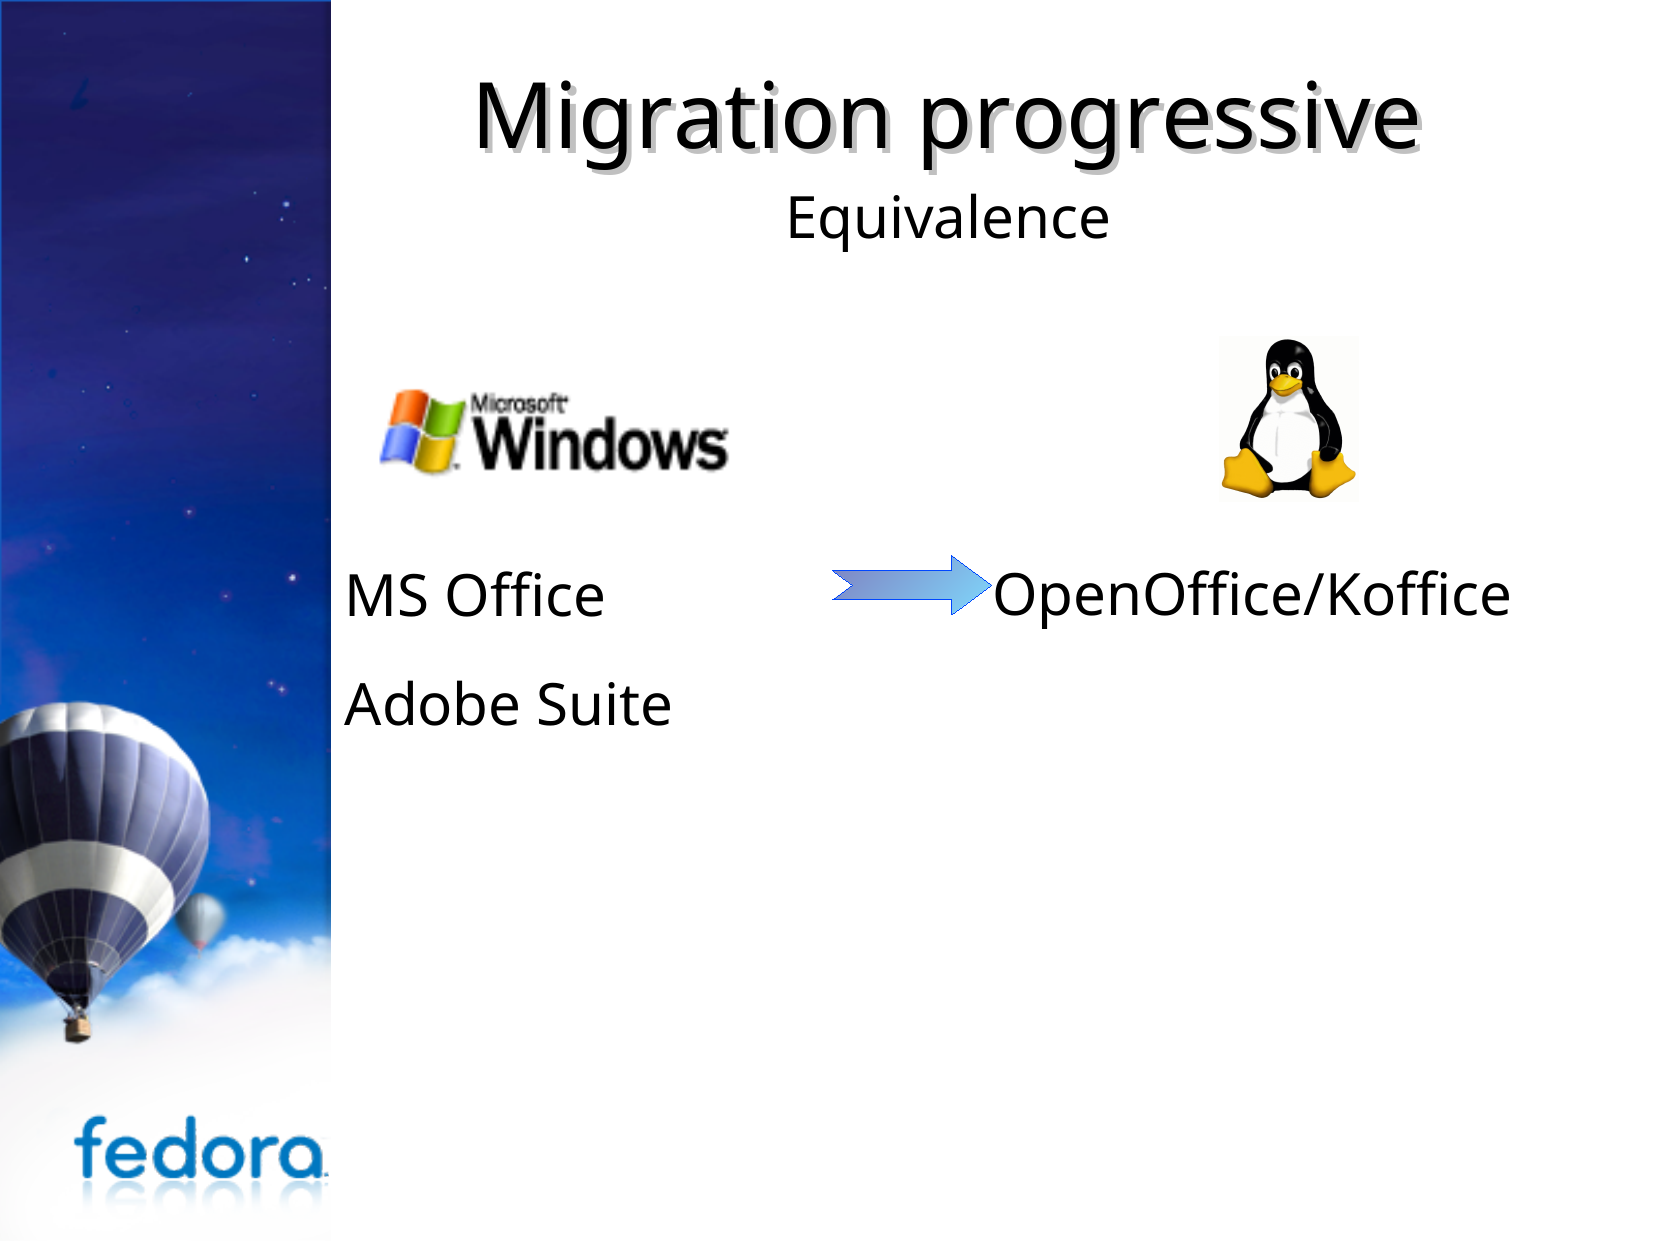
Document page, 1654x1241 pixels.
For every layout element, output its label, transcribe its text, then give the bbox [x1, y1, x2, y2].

picture [0, 0, 331, 1241]
title Migration progressive Equivalence [331, 49, 1571, 257]
picture [354, 379, 957, 503]
text_box [832, 555, 992, 615]
list MS Office Adobe Suite [331, 554, 977, 1145]
list OpenOffice/Koffice [974, 552, 1631, 1141]
picture [1219, 336, 1359, 503]
